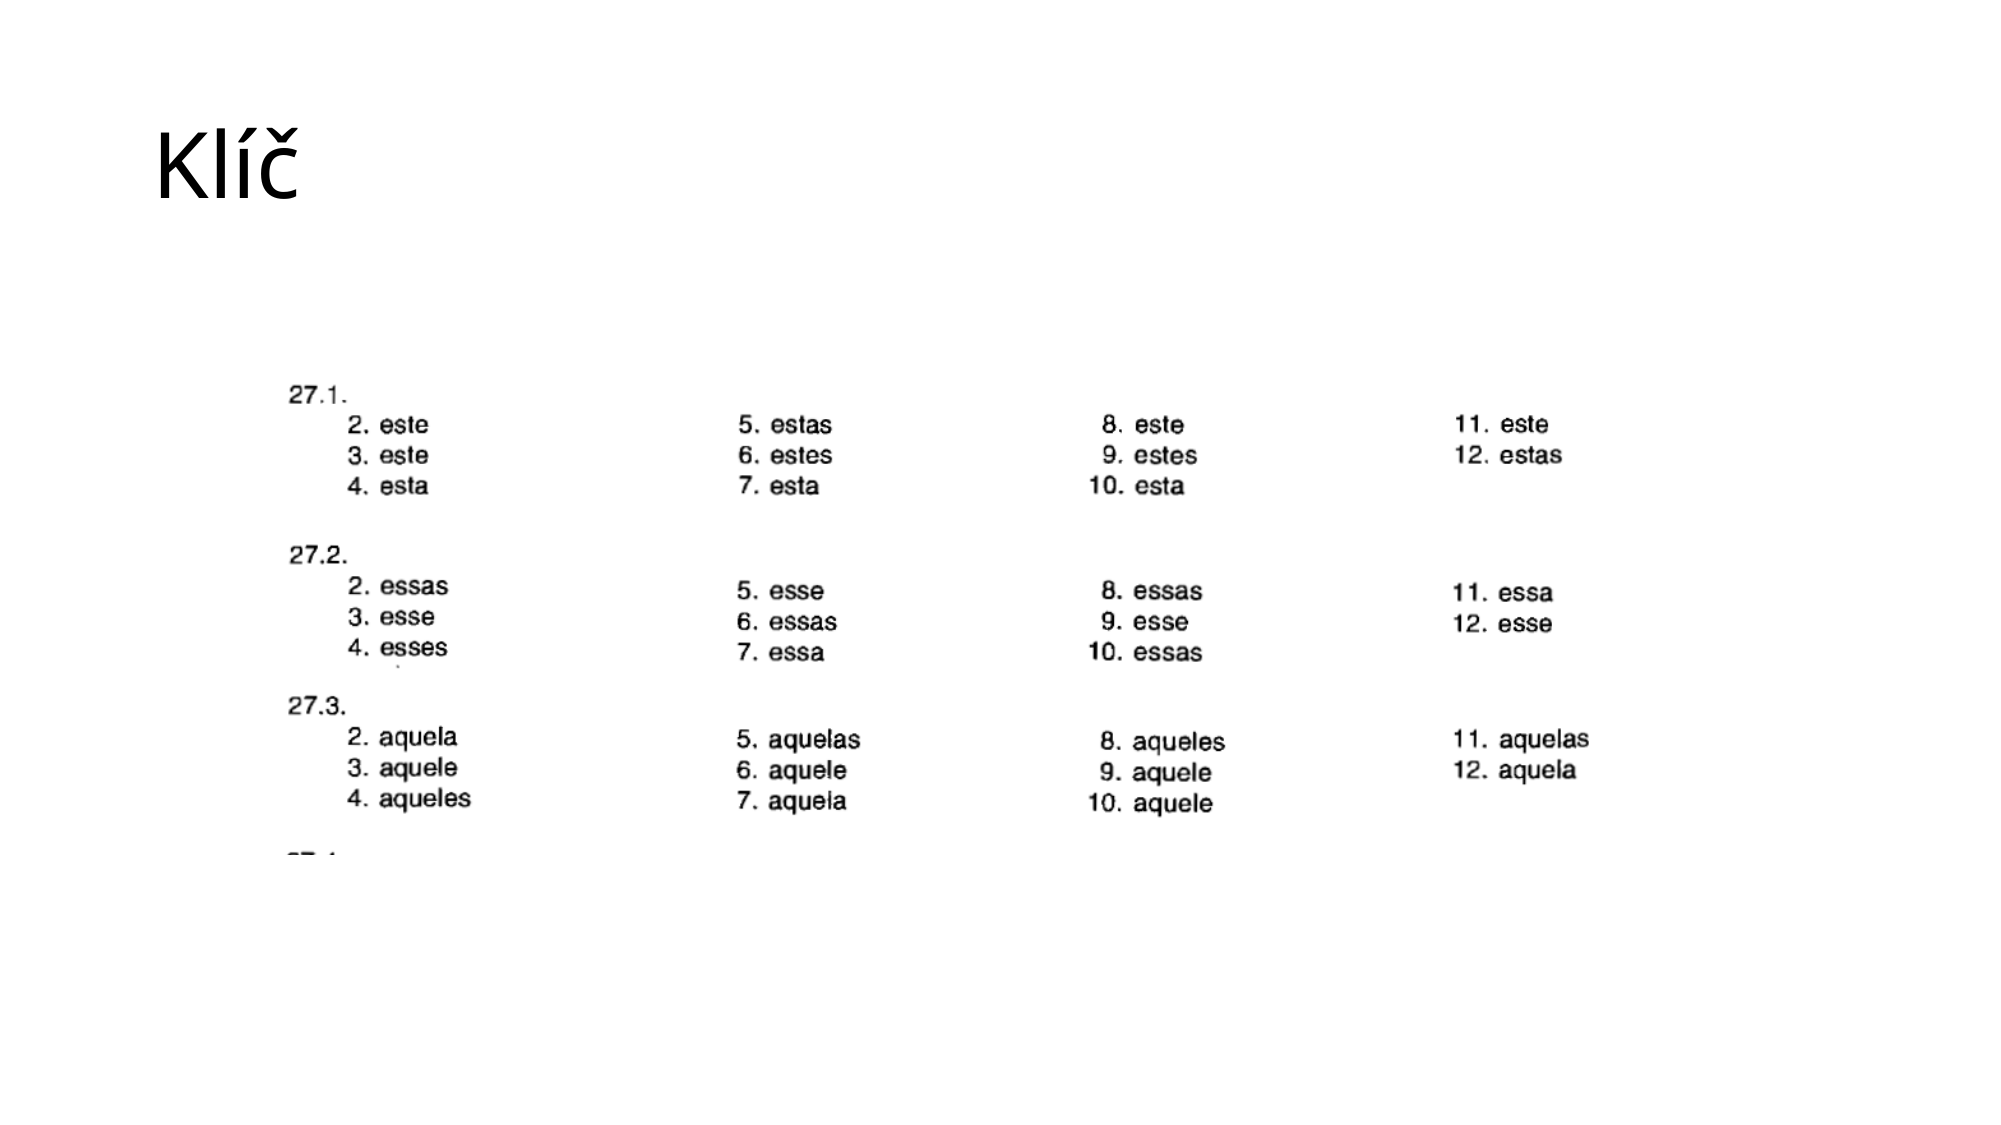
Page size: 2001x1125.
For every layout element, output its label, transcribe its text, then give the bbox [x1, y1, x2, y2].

title Klíč [137, 59, 1863, 278]
picture [249, 358, 1722, 855]
